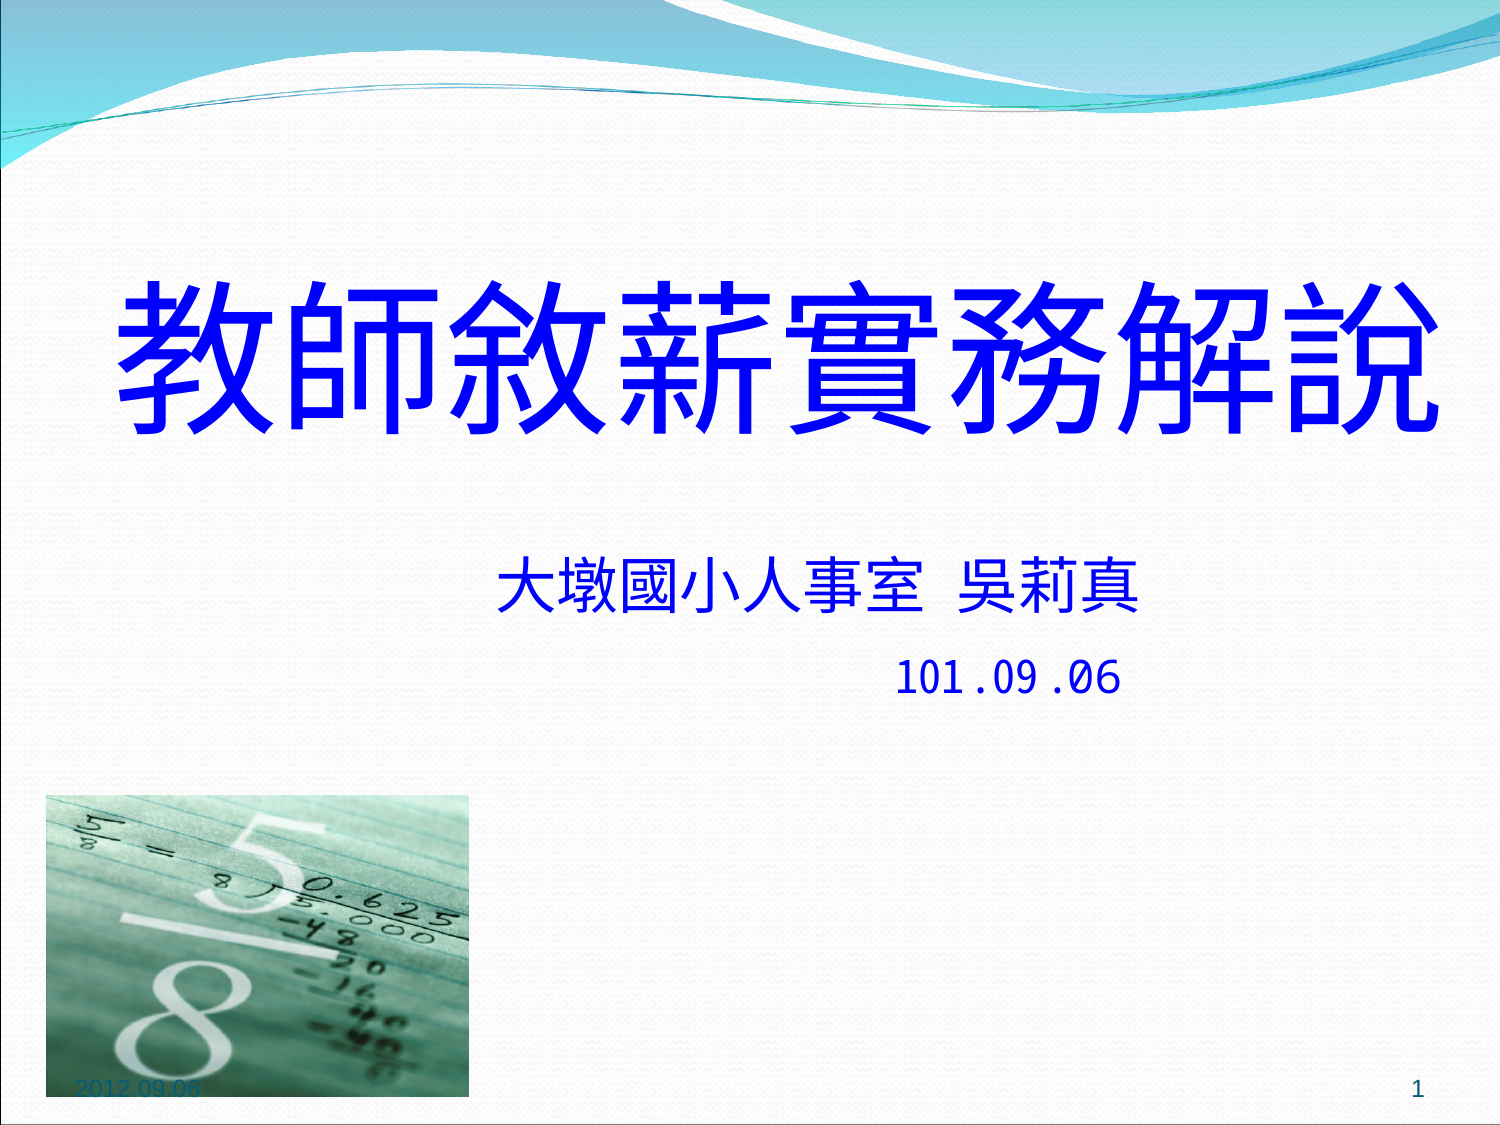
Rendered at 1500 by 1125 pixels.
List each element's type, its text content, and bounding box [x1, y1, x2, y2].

title 教師敘薪實務解說 [112, 267, 1463, 455]
text_box <number> [1299, 1042, 1426, 1103]
picture [0, 0, 1500, 1125]
text_box 2012.09.06 [74, 1042, 426, 1103]
list 大墩國小人事室 吳莉真 101.09.06 [480, 538, 1500, 714]
